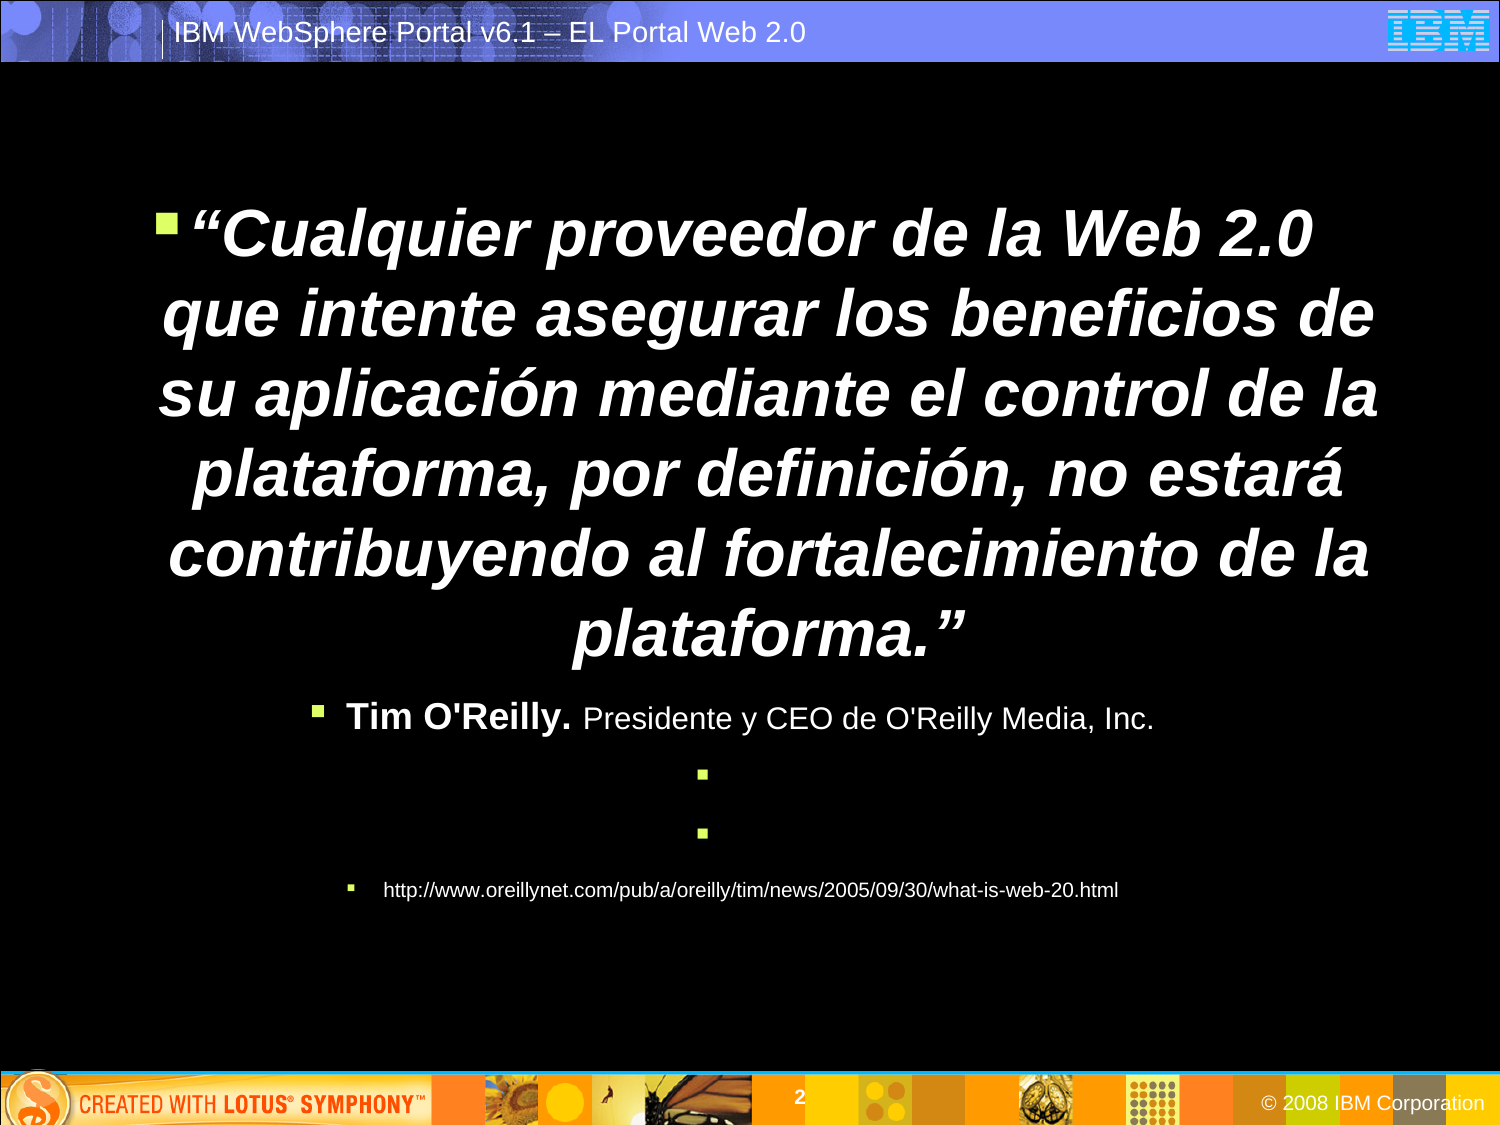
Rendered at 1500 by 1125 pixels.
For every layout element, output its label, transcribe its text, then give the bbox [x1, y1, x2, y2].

picture [1, 1071, 1500, 1125]
list “Cualquier proveedor de la Web 2.0 que intente asegurar los beneficios de su aplicación mediante el control de la plataforma, por definición, no estará contribuyendo al fortalecimiento de la plataforma.” Tim O'Reilly. Presidente y CEO de O'Reilly Media, Inc. http://www.oreillynet.com/pub/a/oreilly/tim/news/2005/09/30/what-is-web-20.html [82, 190, 1382, 941]
picture [1, 1, 1499, 62]
